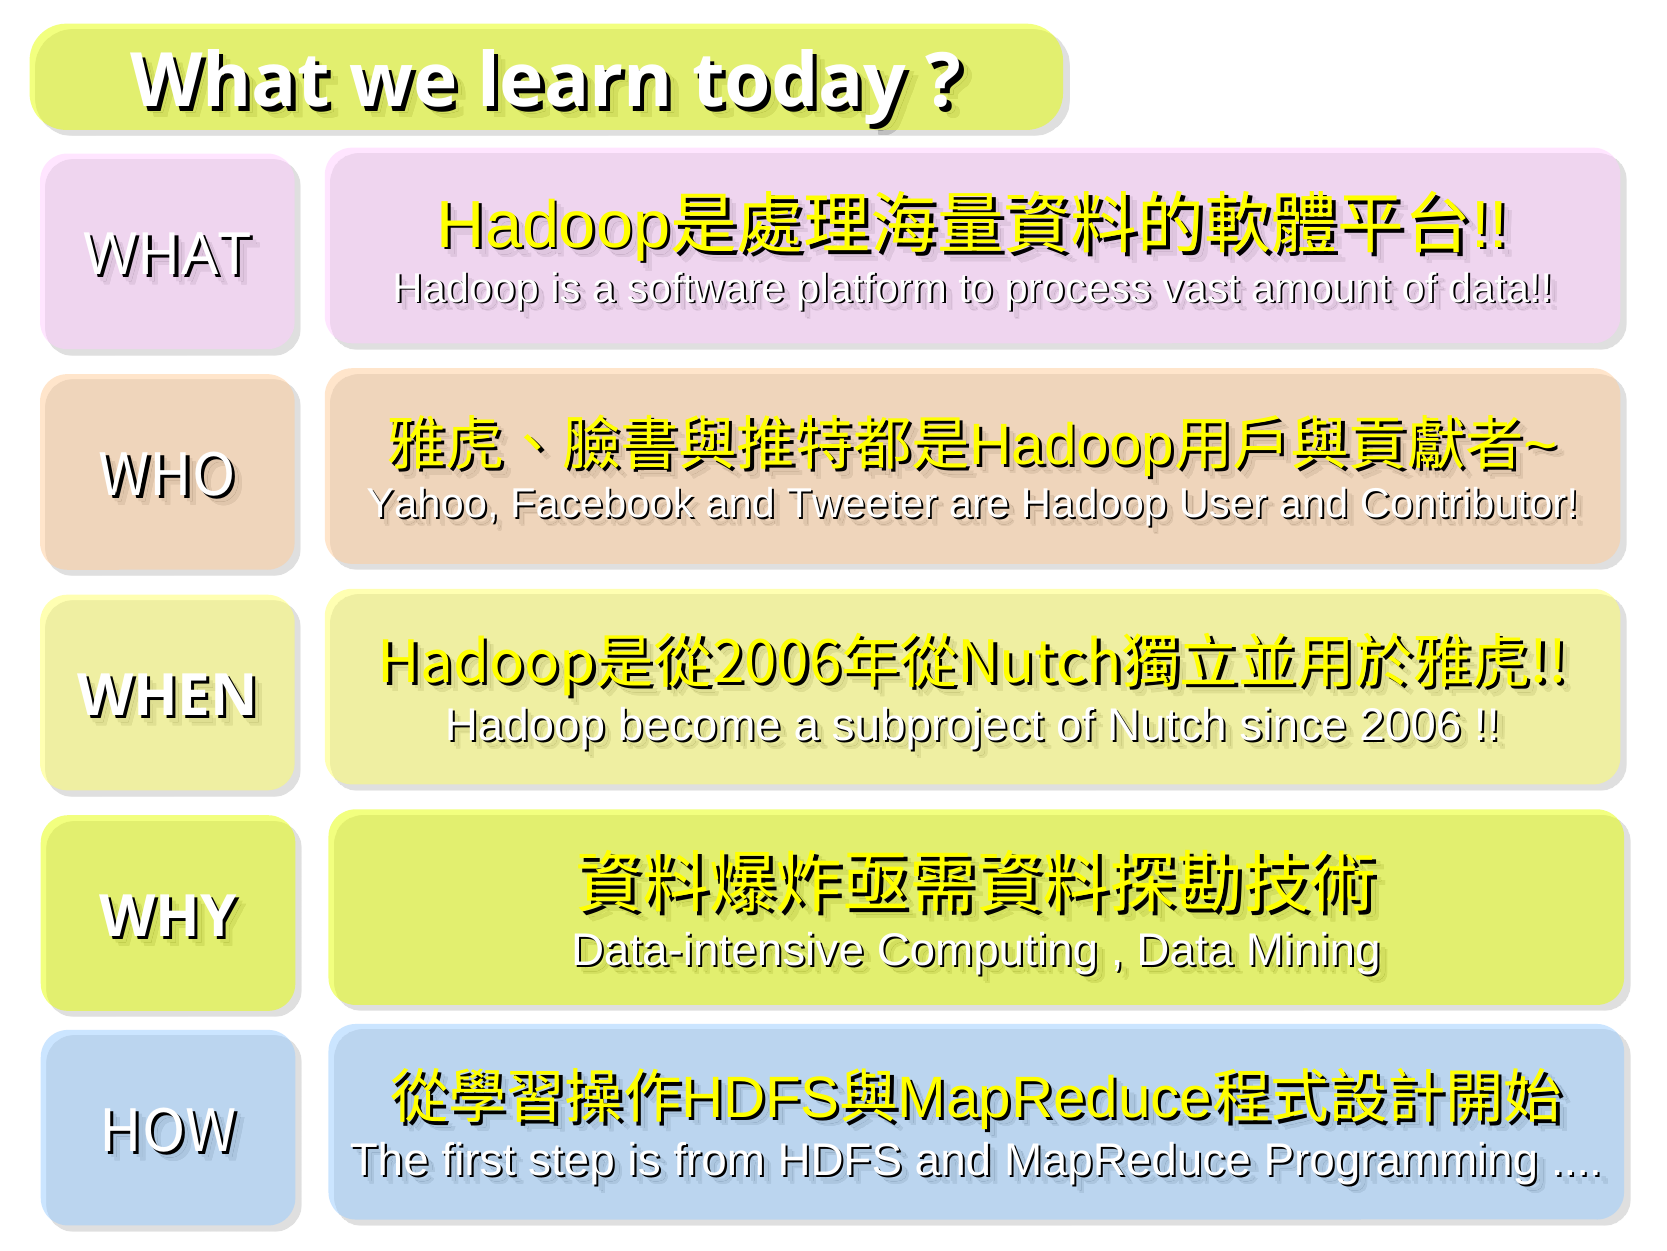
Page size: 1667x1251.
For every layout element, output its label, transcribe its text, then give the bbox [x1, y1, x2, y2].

text_box 從學習操作HDFS與MapReduce程式設計開始 The first step is from HDFS and MapReduce Programming .... [328, 1023, 1625, 1220]
text_box WHEN [40, 594, 295, 791]
text_box WHO [40, 374, 295, 570]
text_box 資料爆炸亟需資料探勘技術 Data-intensive Computing , Data Mining [328, 809, 1625, 1005]
text_box 雅虎、臉書與推特都是Hadoop用戶與貢獻者~ Yahoo, Facebook and Tweeter are Hadoop User and Contributor! [324, 368, 1621, 564]
text_box WHY [40, 815, 296, 1011]
text_box What we learn today ? [29, 23, 1064, 130]
text_box WHAT [40, 153, 295, 350]
text_box HOW [40, 1029, 296, 1226]
text_box Hadoop是處理海量資料的軟體平台!! Hadoop is a software platform to process vast amount of data!! [324, 147, 1621, 344]
text_box Hadoop是從2006年從Nutch獨立並用於雅虎!! Hadoop become a subproject of Nutch since 2006 !! [324, 588, 1621, 785]
